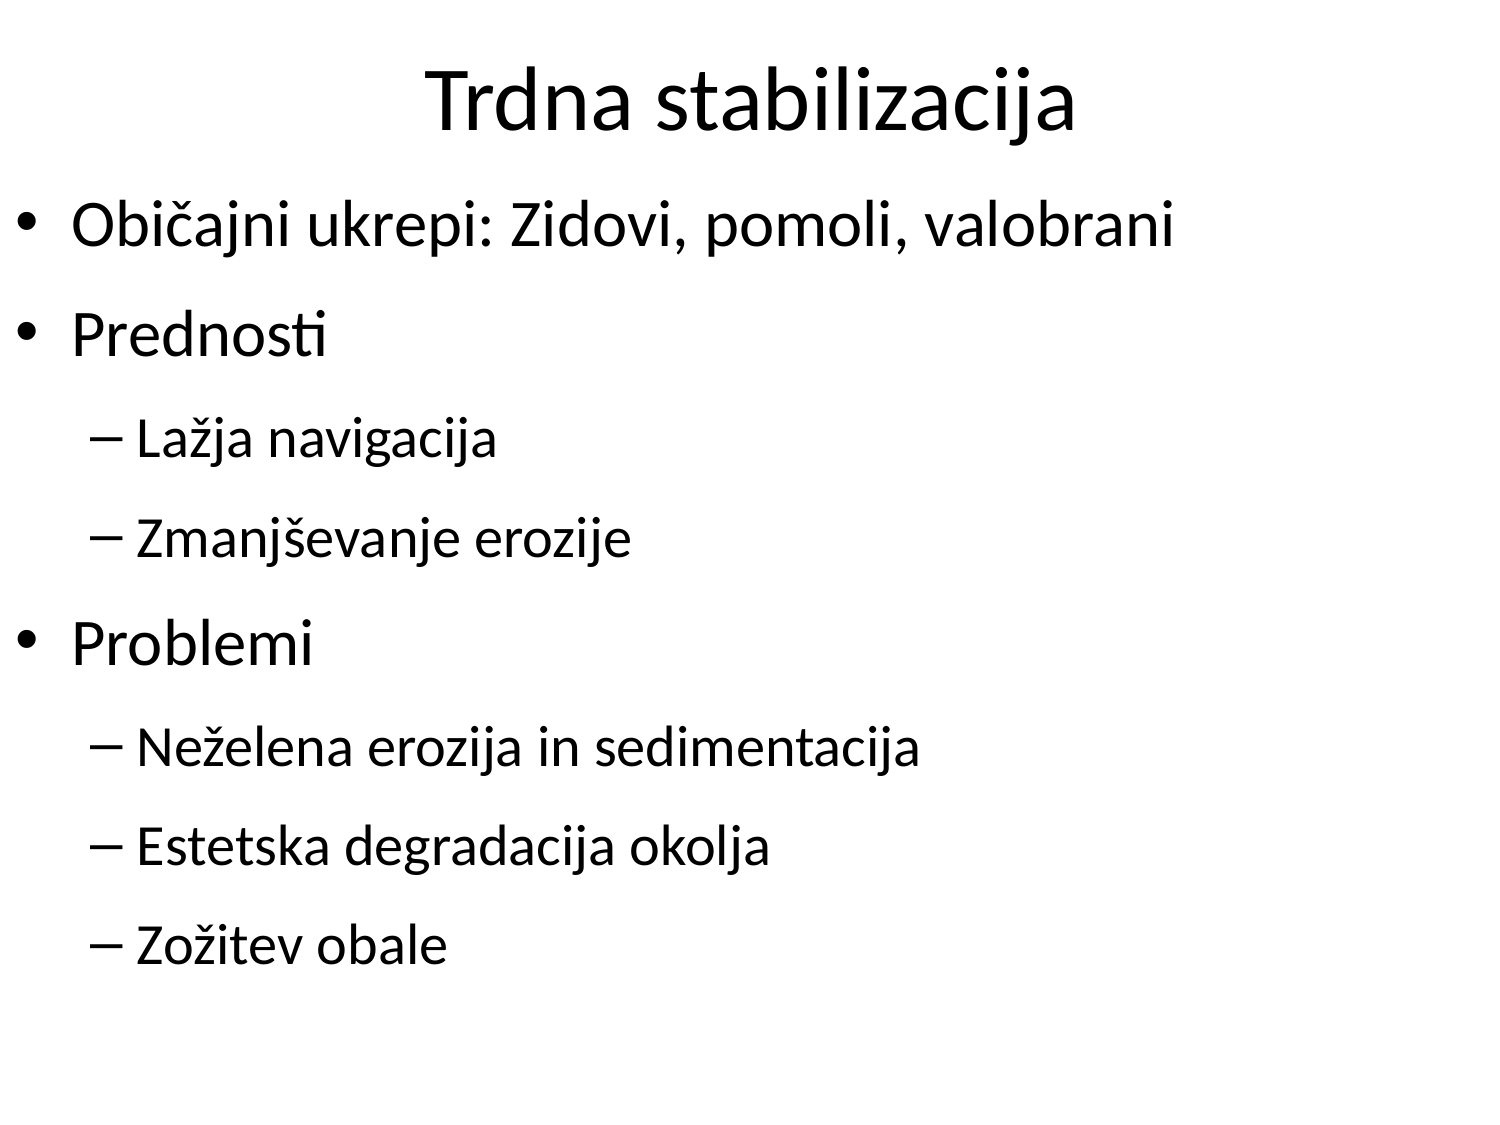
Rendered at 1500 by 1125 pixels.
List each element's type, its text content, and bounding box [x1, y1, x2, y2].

title Trdna stabilizacija [76, 0, 1427, 172]
list Običajni ukrepi: Zidovi, pomoli, valobrani Prednosti Lažja navigacija Zmanjševanje erozije Problemi Neželena erozija in sedimentacija Estetska degradacija okolja Zožitev obale [0, 172, 1500, 1005]
